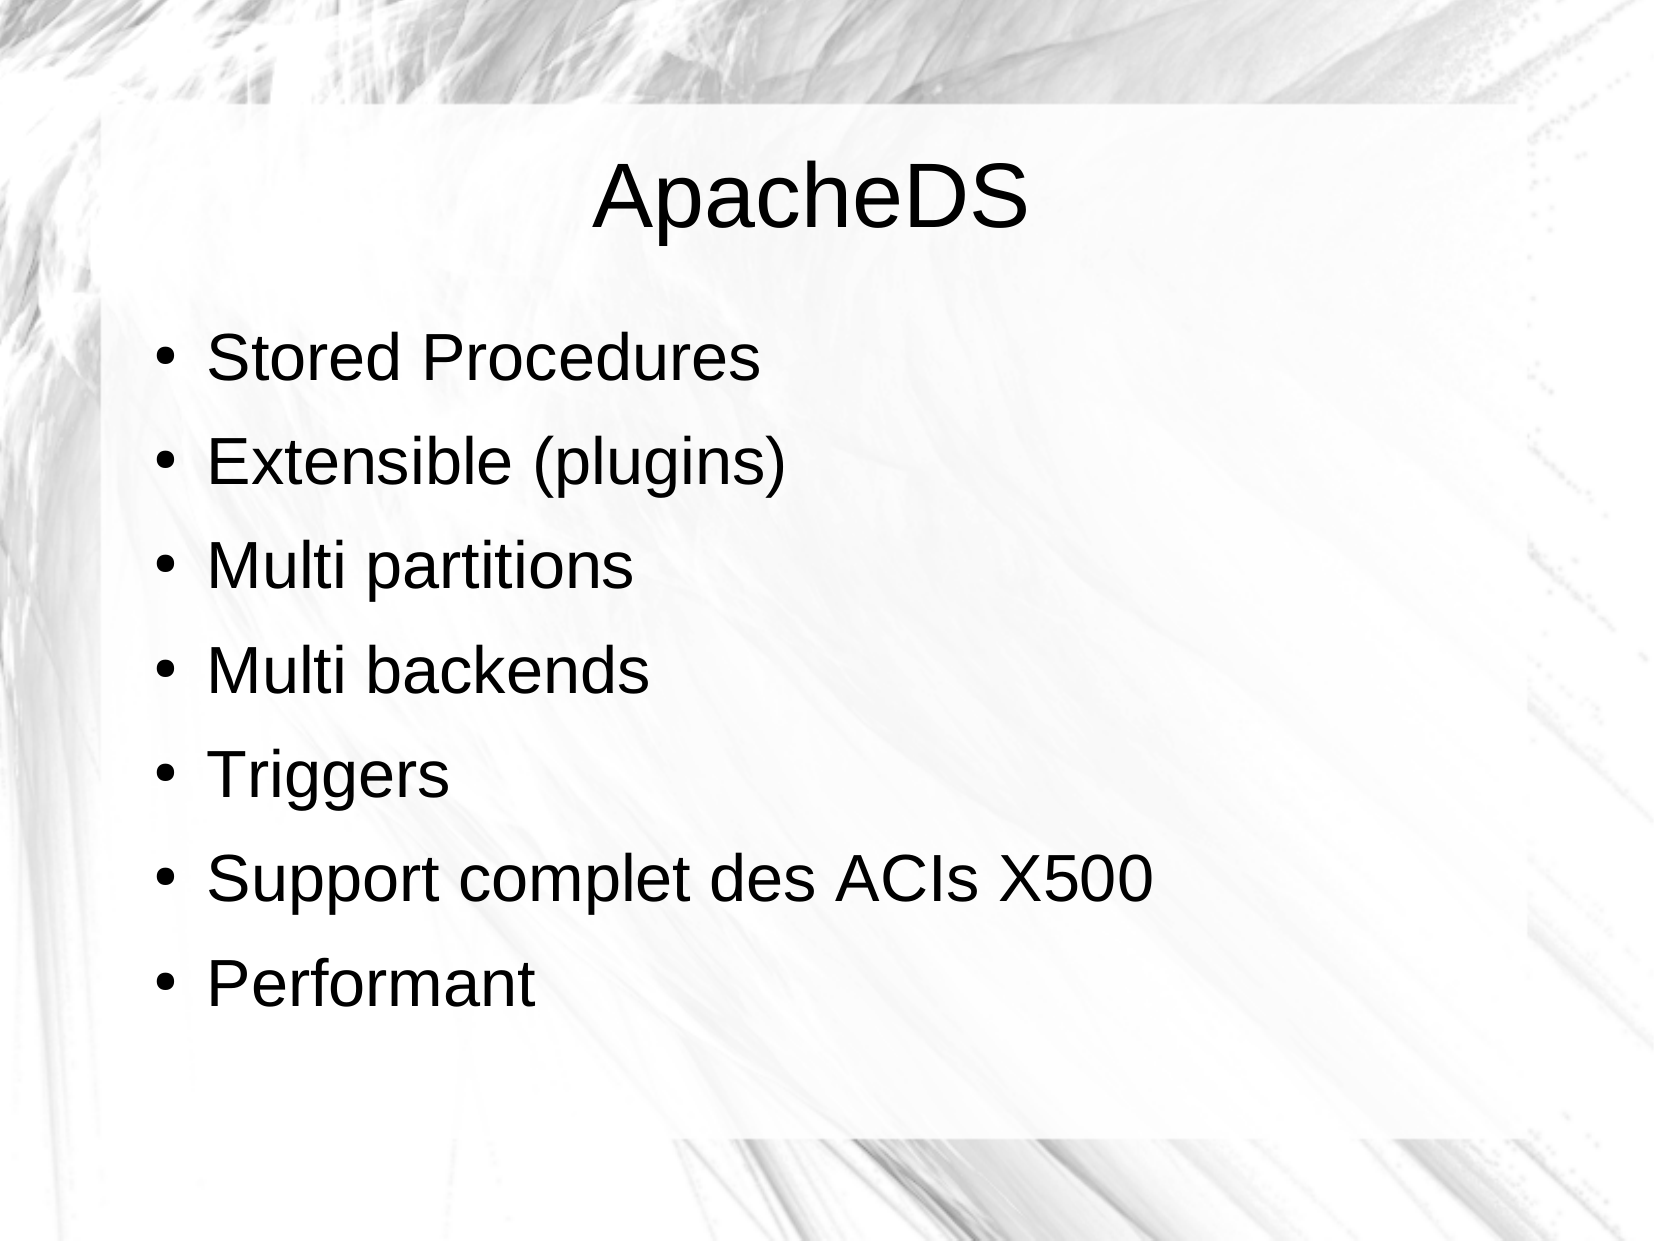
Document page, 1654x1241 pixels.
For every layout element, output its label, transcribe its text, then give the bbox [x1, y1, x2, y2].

picture [0, 0, 1654, 1241]
list Stored Procedures Extensible (plugins) Multi partitions Multi backends Triggers Support complet des ACIs X500 Performant [118, 319, 1571, 1019]
title ApacheDS [118, 119, 1506, 273]
